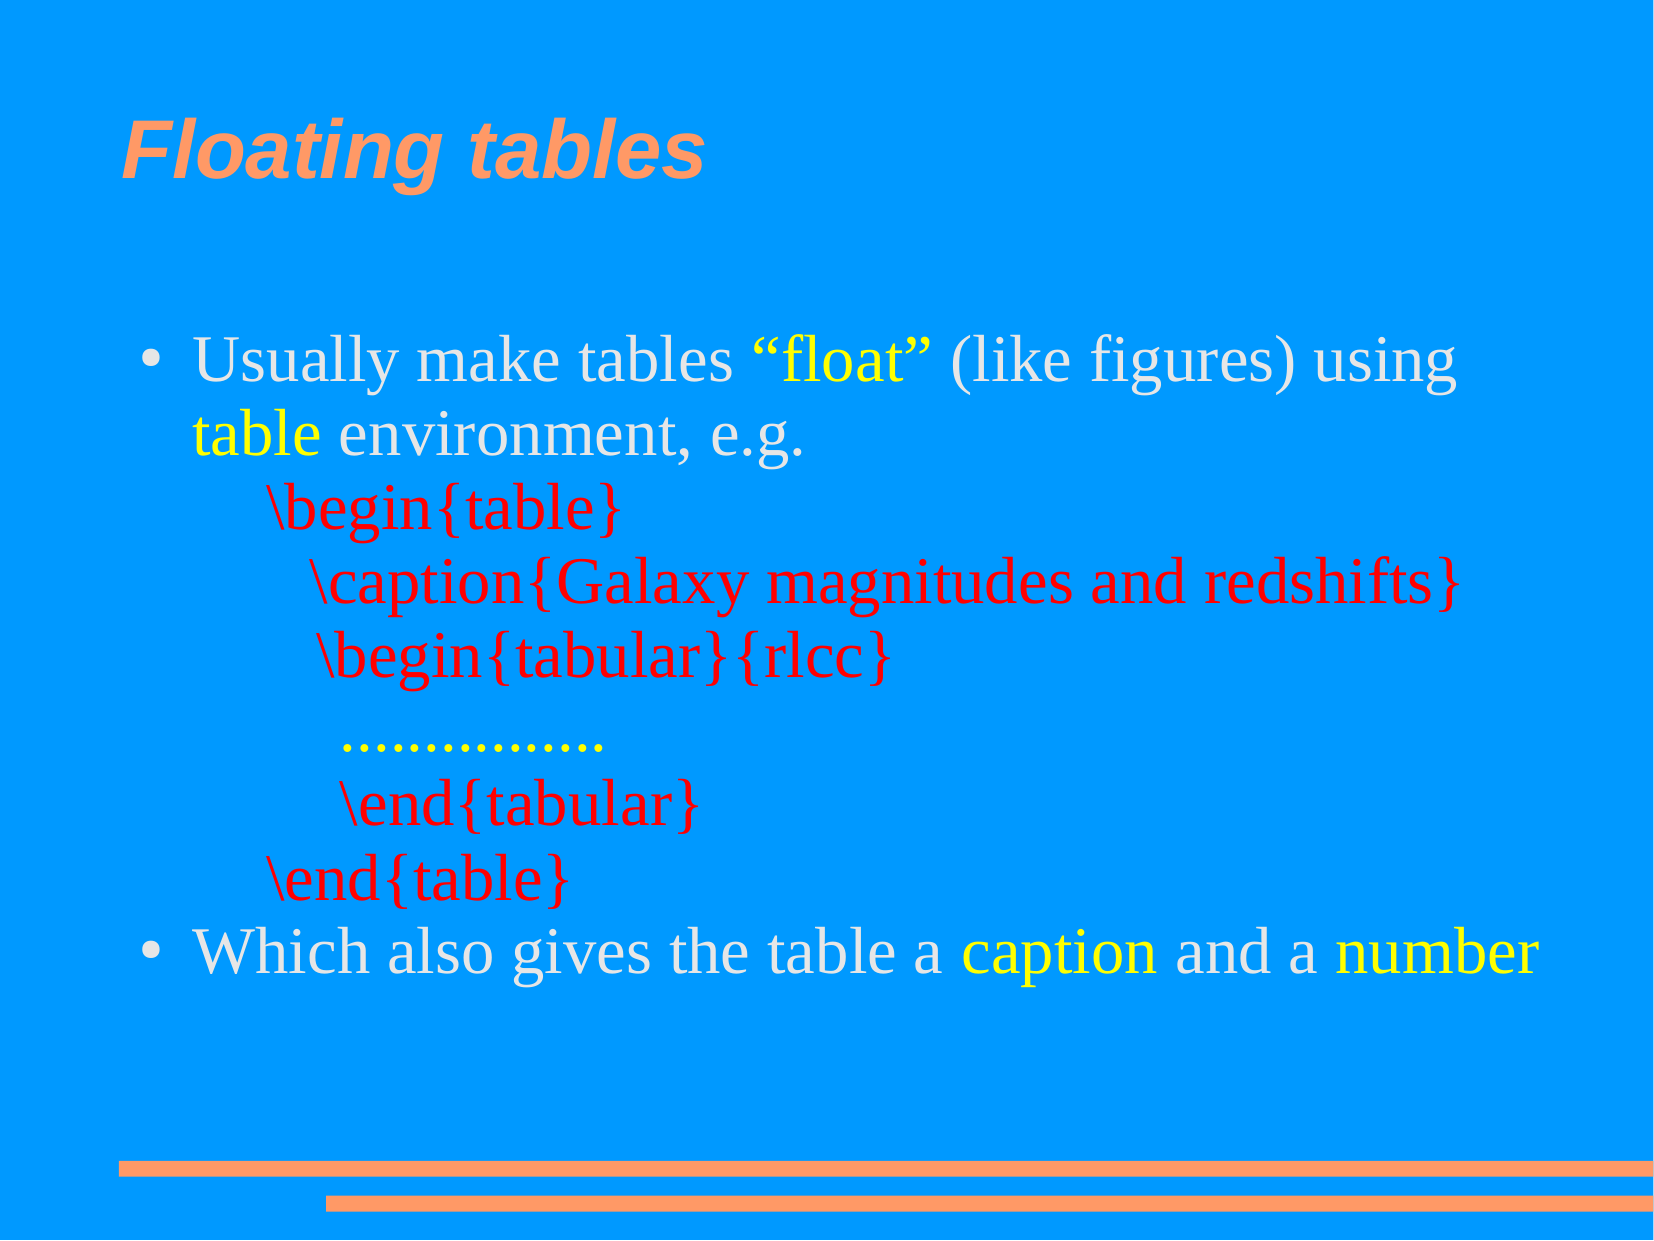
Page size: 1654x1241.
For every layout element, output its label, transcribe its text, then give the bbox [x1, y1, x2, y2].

list Usually make tables “float” (like figures) using table environment, e.g. \begin{table} \caption{Galaxy magnitudes and redshifts} \begin{tabular}{rlcc} ................ \end{tabular} \end{table} Which also gives the table a caption and a number [121, 322, 1561, 1132]
title Floating tables [121, 46, 1534, 254]
